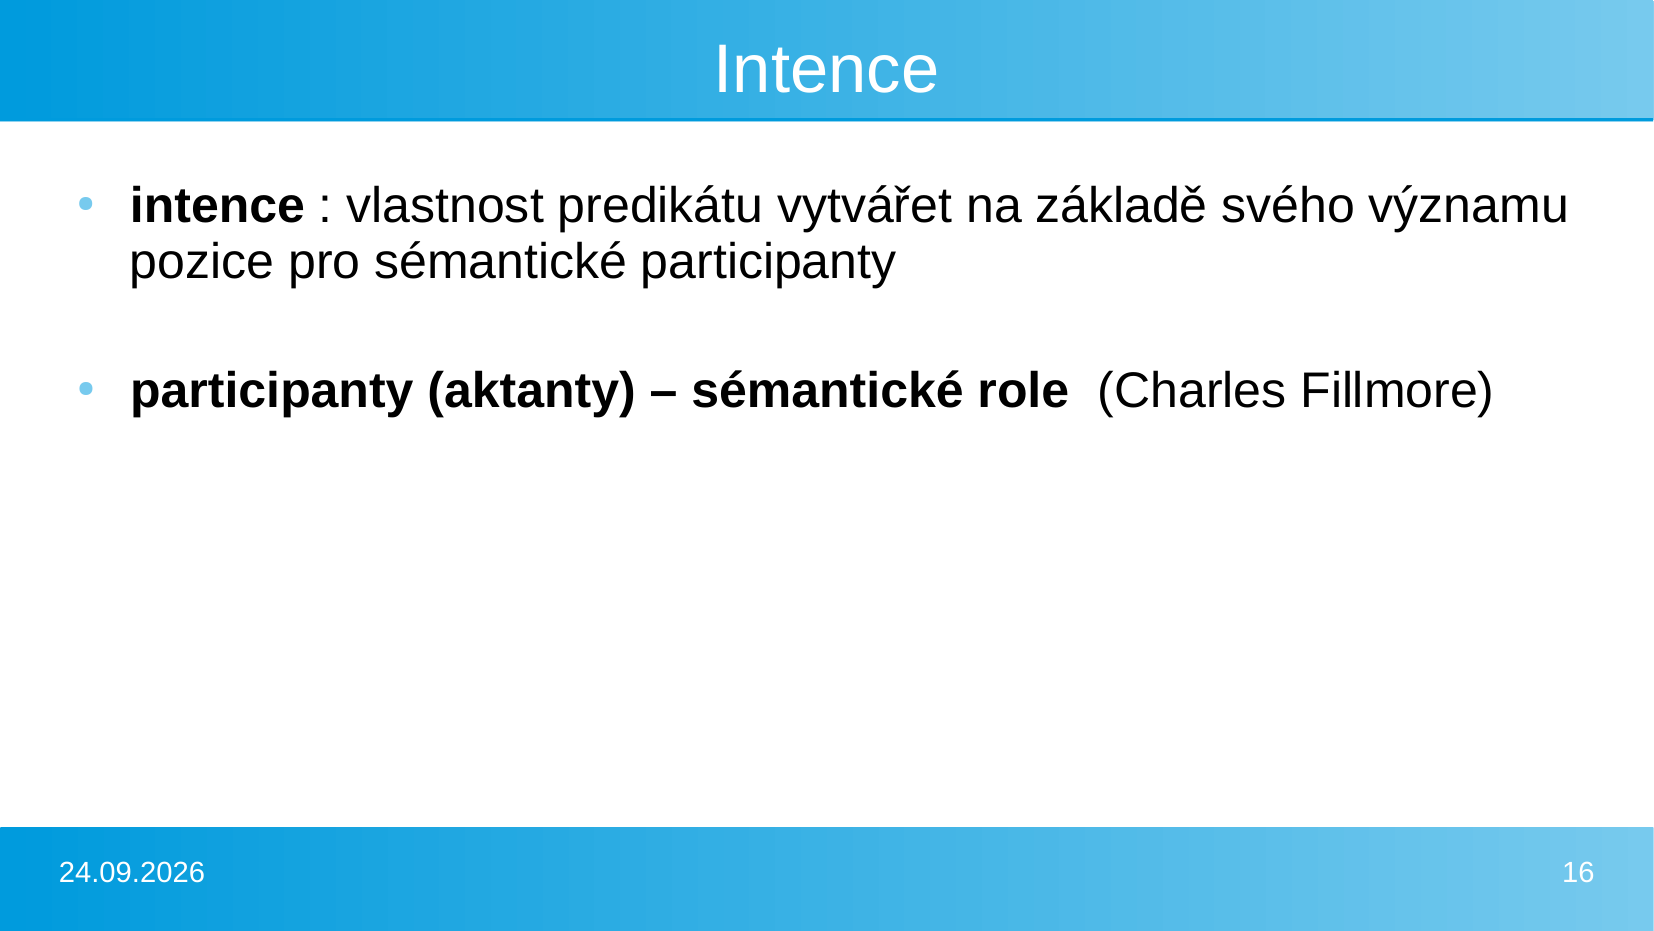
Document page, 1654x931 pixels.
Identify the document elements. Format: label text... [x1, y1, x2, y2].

list intence : vlastnost predikátu vytvářet na základě svého významu pozice pro sémantické participanty participanty (aktanty) – sémantické role (Charles Fillmore) [59, 177, 1595, 768]
title Intence [59, 29, 1595, 108]
